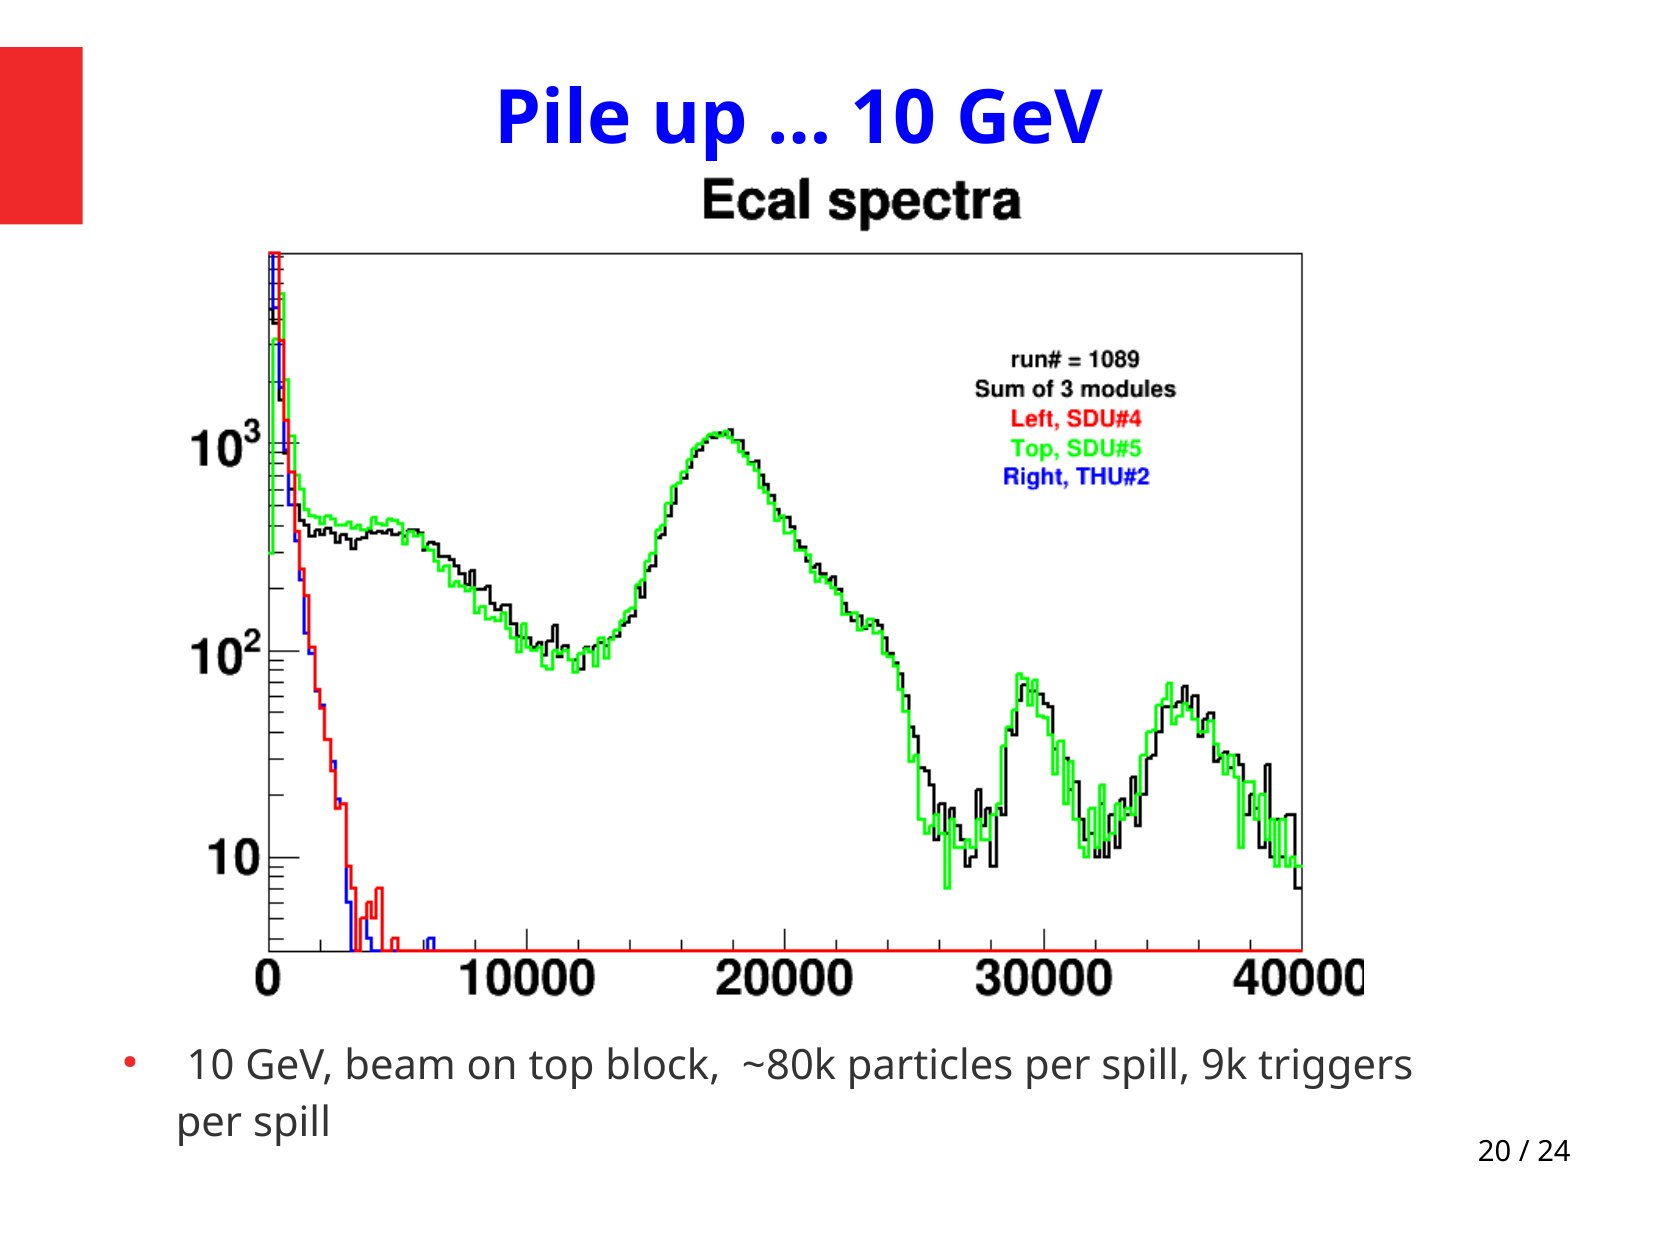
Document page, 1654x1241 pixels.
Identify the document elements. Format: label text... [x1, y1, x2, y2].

title Pile up … 10 GeV [82, 49, 1536, 181]
picture [120, 164, 1364, 1035]
text_box 10 GeV, beam on top block, ~80k particles per spill, 9k triggers per spill [105, 1035, 1471, 1211]
